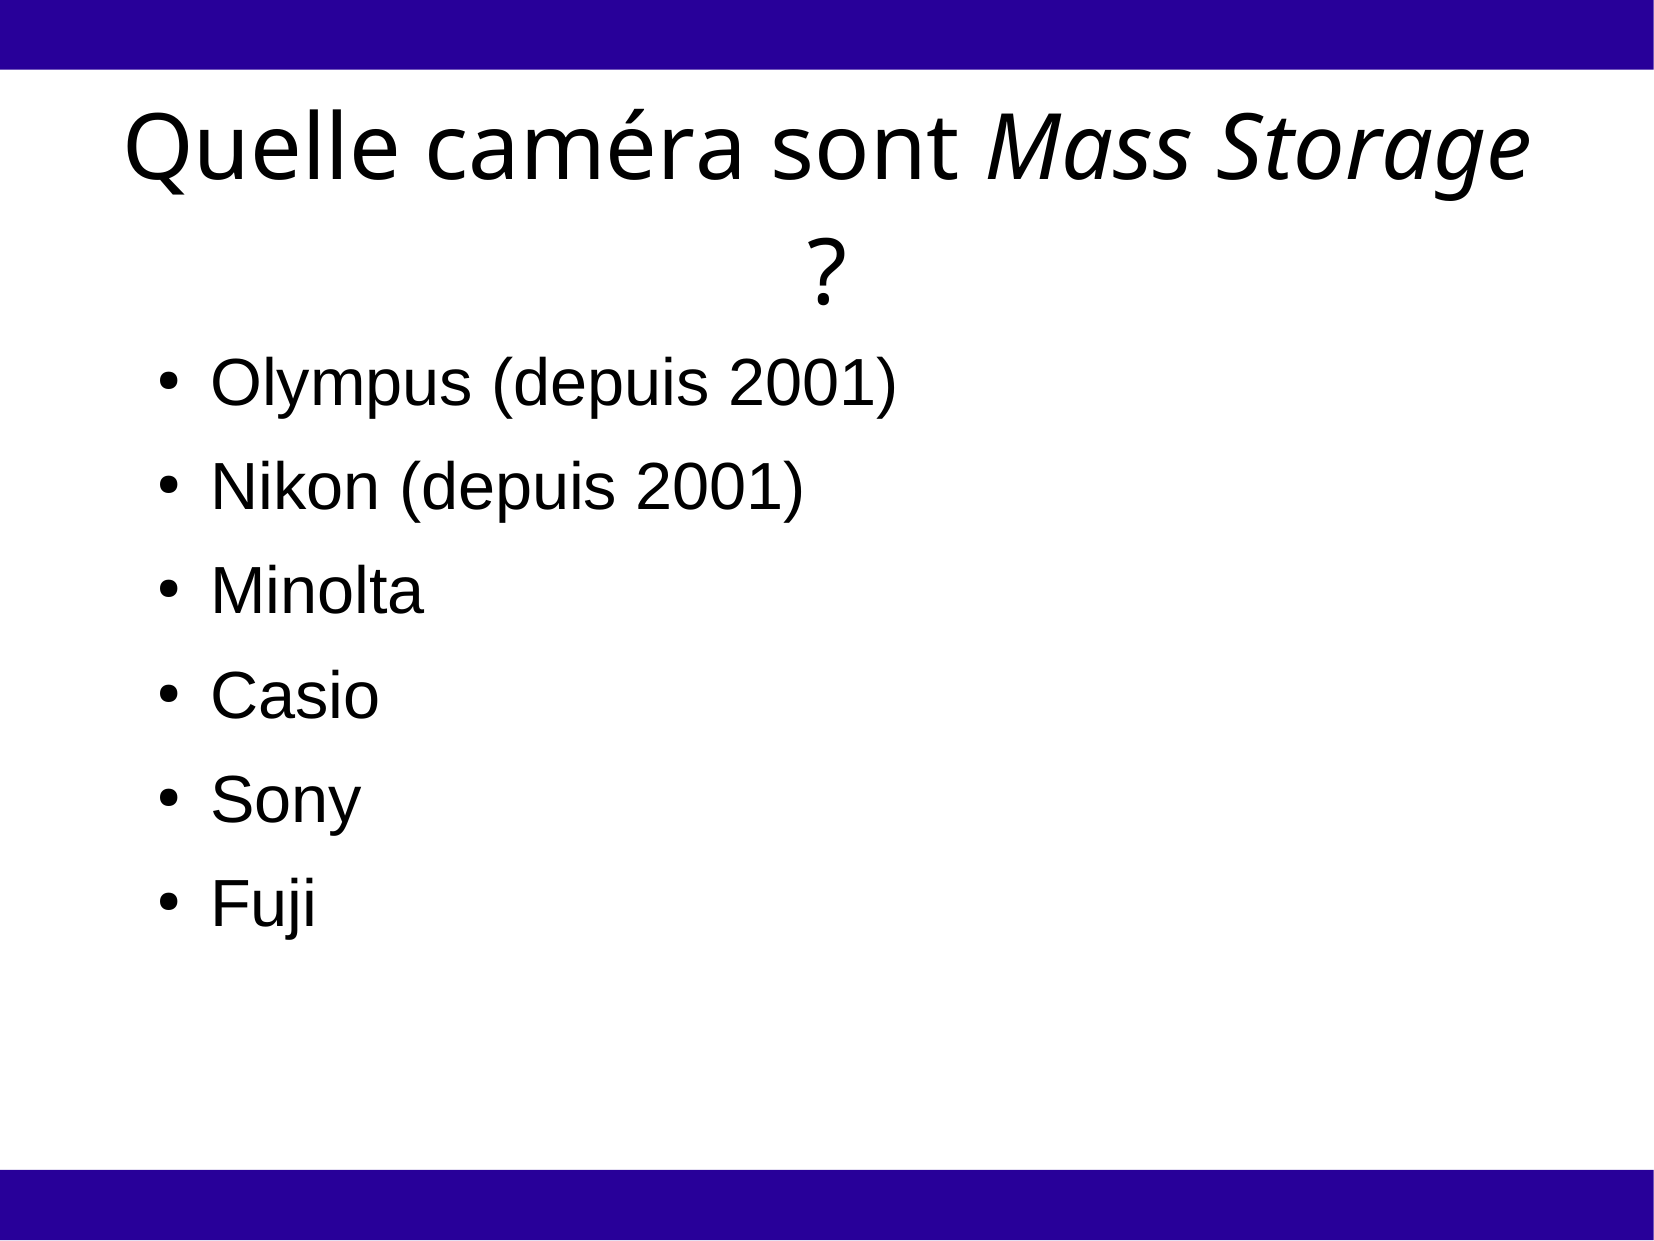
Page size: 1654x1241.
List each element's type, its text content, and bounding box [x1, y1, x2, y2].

list Olympus (depuis 2001) Nikon (depuis 2001) Minolta Casio Sony Fuji [121, 344, 1534, 1127]
title Quelle caméra sont Mass Storage ? [121, 99, 1534, 314]
